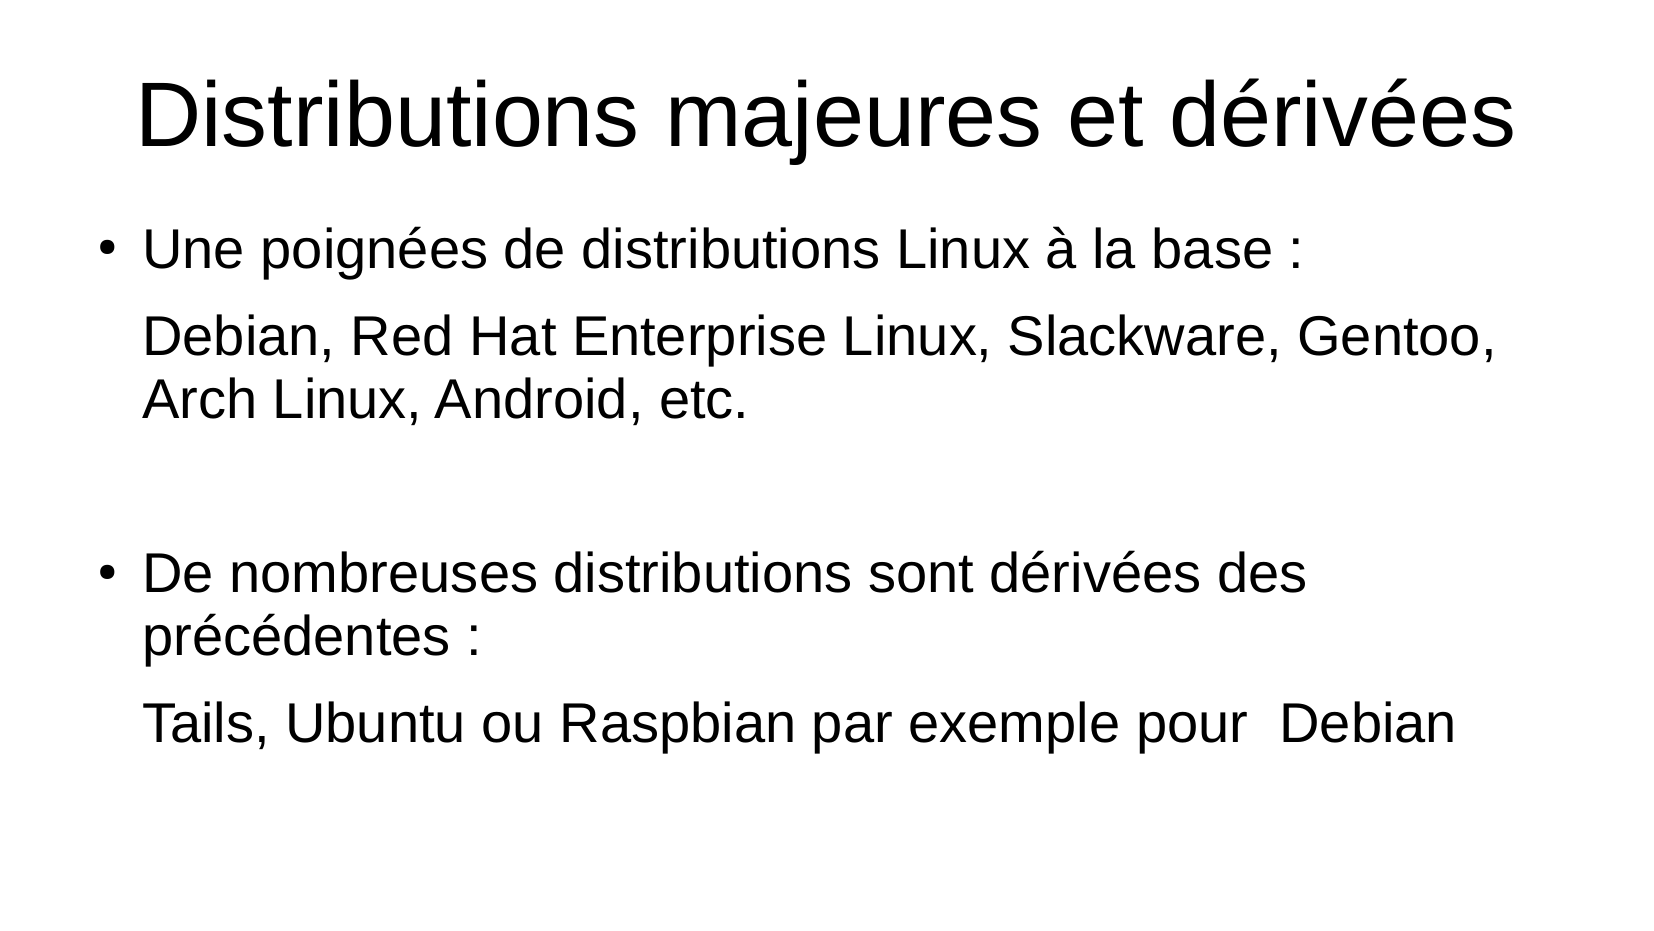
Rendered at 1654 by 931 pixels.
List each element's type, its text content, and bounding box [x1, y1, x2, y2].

title Distributions majeures et dérivées [82, 37, 1571, 193]
list Une poignées de distributions Linux à la base : Debian, Red Hat Enterprise Linux, Slackware, Gentoo, Arch Linux, Android, etc. De nombreuses distributions sont dérivées des précédentes : Tails, Ubuntu ou Raspbian par exemple pour Debian [82, 217, 1571, 758]
